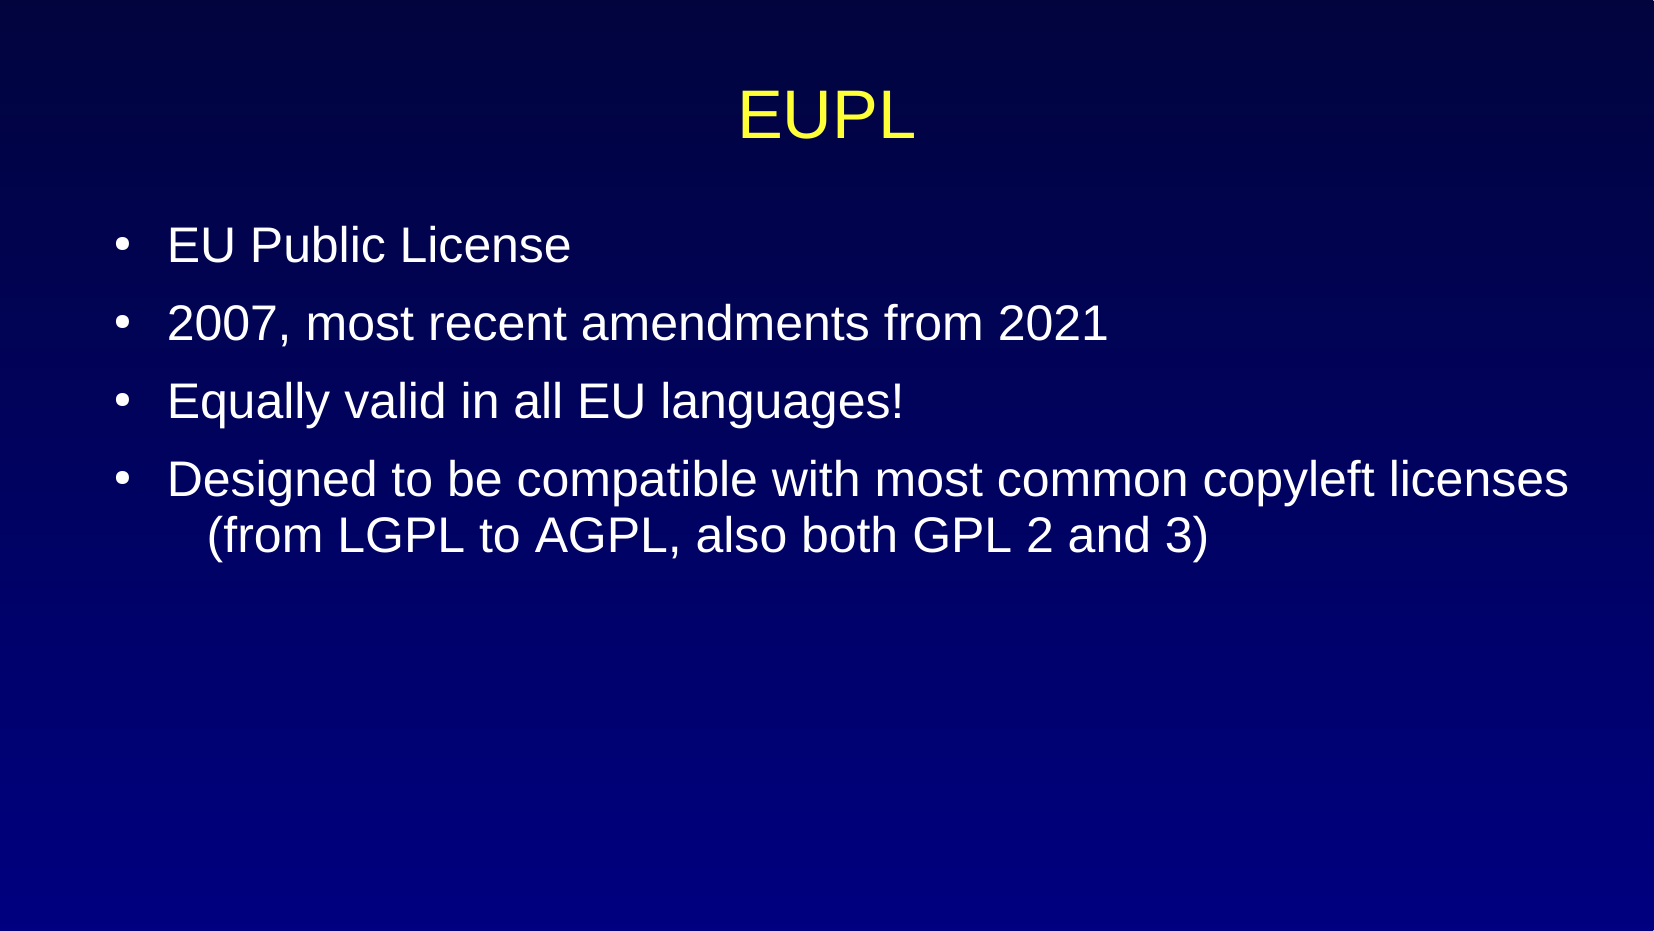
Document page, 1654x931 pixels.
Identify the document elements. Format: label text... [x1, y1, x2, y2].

list EU Public License 2007, most recent amendments from 2021 Equally valid in all EU languages! Designed to be compatible with most common copyleft licenses (from LGPL to AGPL, also both GPL 2 and 3) [82, 217, 1571, 758]
title EUPL [82, 37, 1571, 193]
